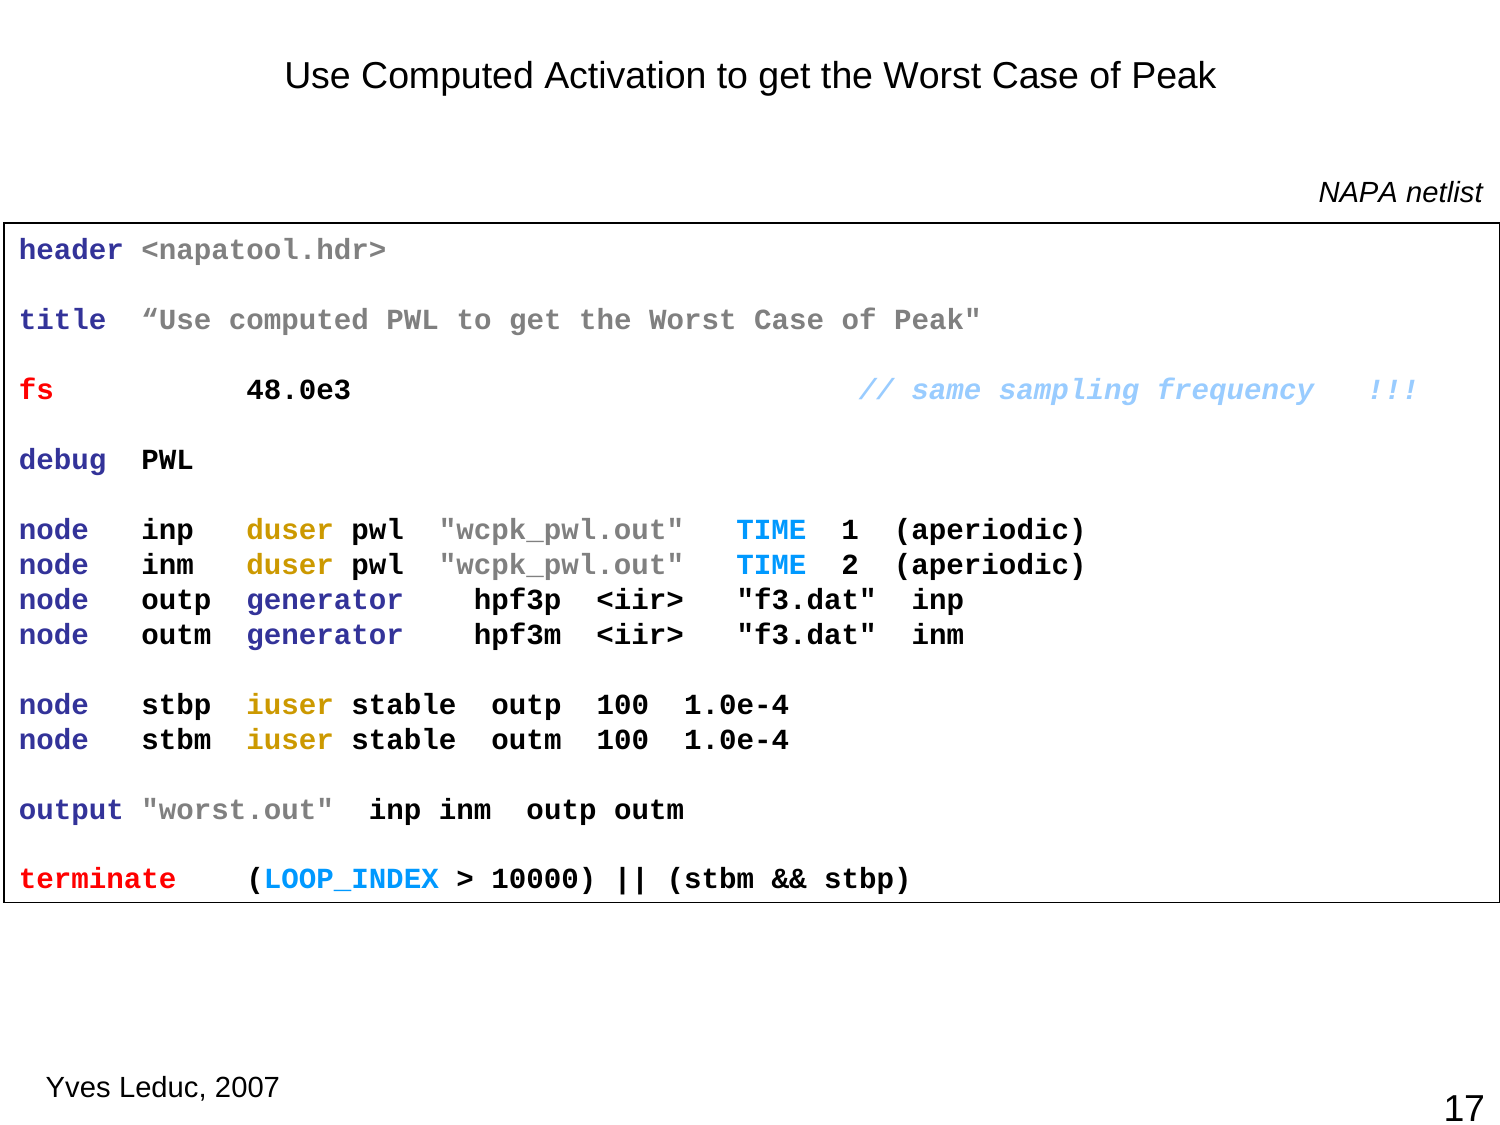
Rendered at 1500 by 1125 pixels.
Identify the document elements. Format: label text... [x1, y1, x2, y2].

text_box NAPA netlist [1303, 165, 1499, 217]
text_box Use Computed Activation to get the Worst Case of Peak [269, 43, 1233, 104]
text_box header <napatool.hdr> title “Use computed PWL to get the Worst Case of Peak" fs 48.0e3 // same sampling frequency !!! debug PWL node inp duser pwl "wcpk_pwl.out" TIME 1 (aperiodic) node inm duser pwl "wcpk_pwl.out" TIME 2 (aperiodic) node outp generator hpf3p <iir> "f3.dat" inp node outm generator hpf3m <iir> "f3.dat" inm node stbp iuser stable outp 100 1.0e-4 node stbm iuser stable outm 100 1.0e-4 output "worst.out" inp inm outp outm terminate (LOOP_INDEX > 10000) || (stbm && stbp) [4, 222, 1500, 903]
